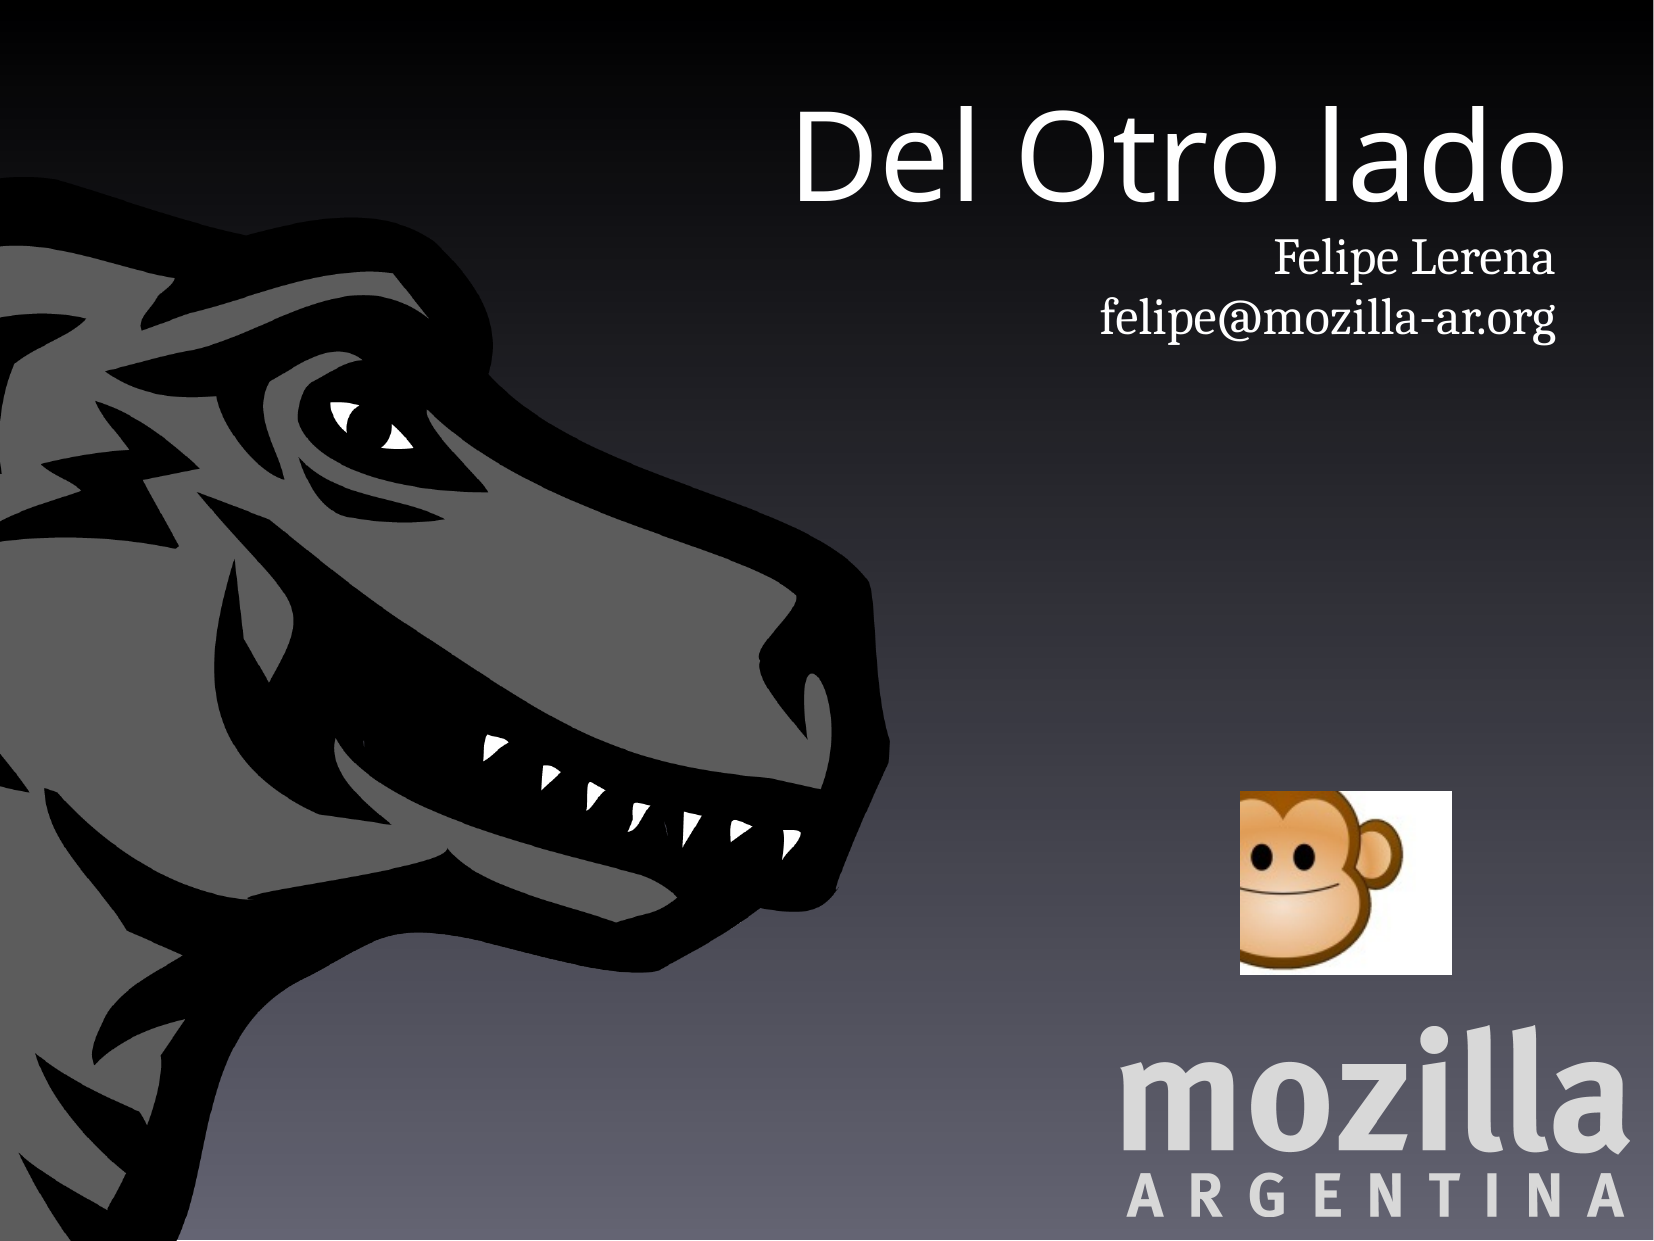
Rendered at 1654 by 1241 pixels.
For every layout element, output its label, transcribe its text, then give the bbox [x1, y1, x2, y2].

picture [1240, 791, 1452, 975]
picture [1120, 1025, 1630, 1217]
text_box Felipe Lerena felipe@mozilla-ar.org [950, 220, 1571, 357]
picture [0, 177, 890, 1241]
title Del Otro lado [82, 49, 1571, 257]
